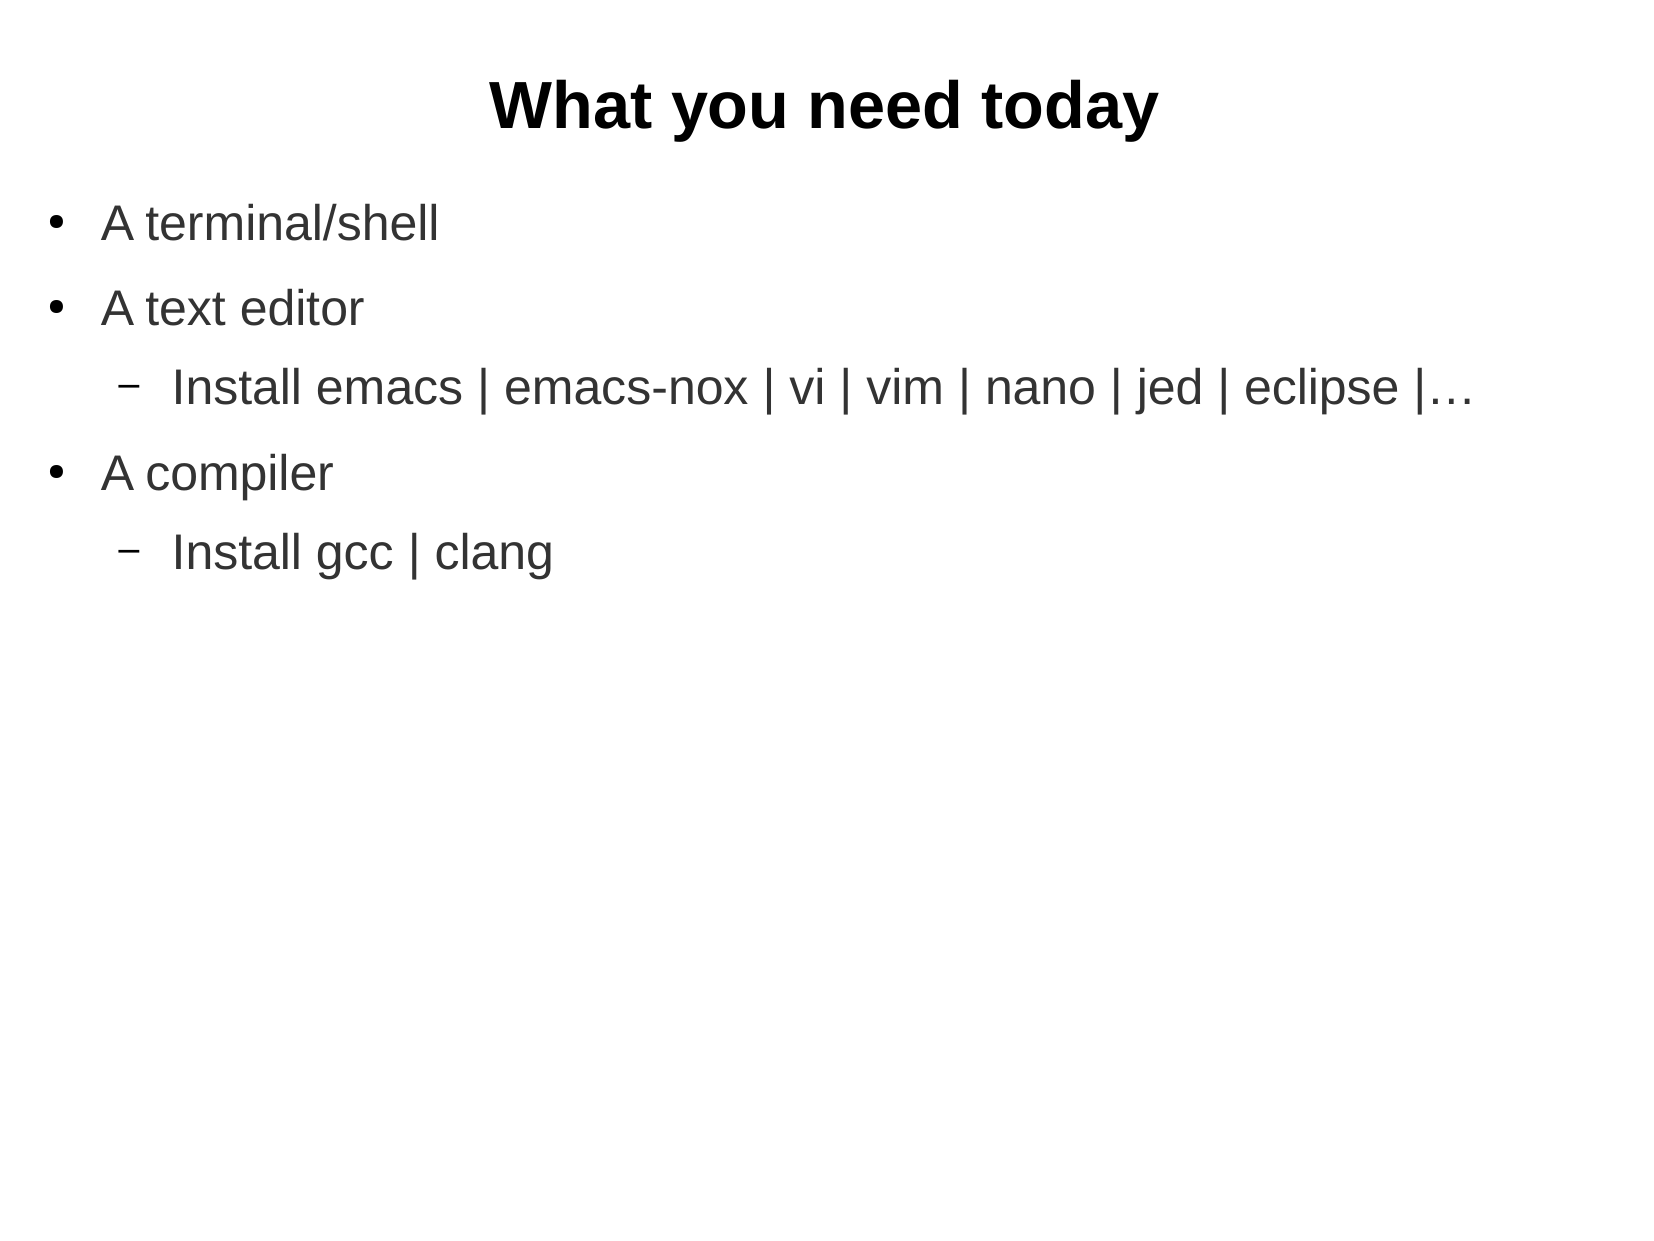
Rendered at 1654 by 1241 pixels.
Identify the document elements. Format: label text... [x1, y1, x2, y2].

list A terminal/shell A text editor Install emacs | emacs-nox | vi | vim | nano | jed | eclipse |… A compiler Install gcc | clang [30, 195, 1621, 1216]
title What you need today [30, 30, 1621, 181]
